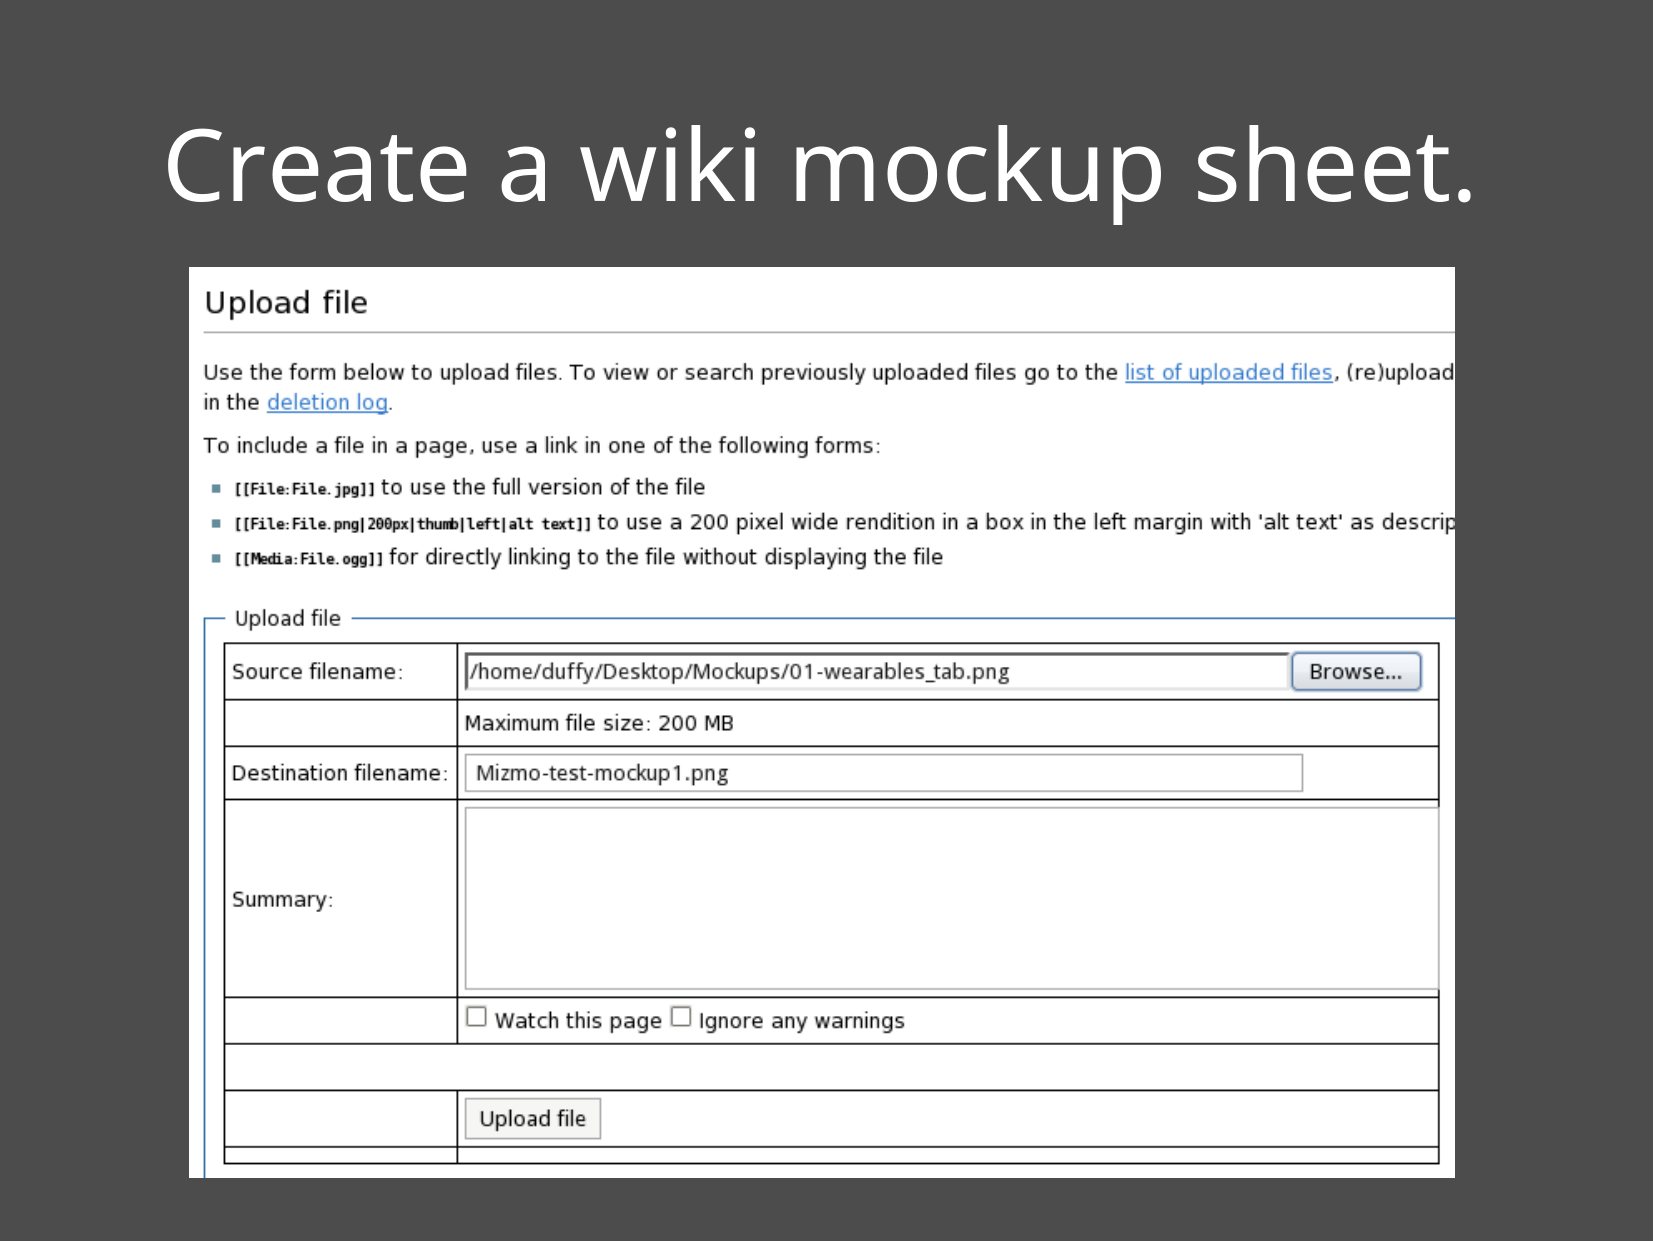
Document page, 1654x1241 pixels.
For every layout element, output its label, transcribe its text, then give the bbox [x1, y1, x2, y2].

title Create a wiki mockup sheet. [71, 41, 1572, 304]
picture [189, 267, 1455, 1178]
